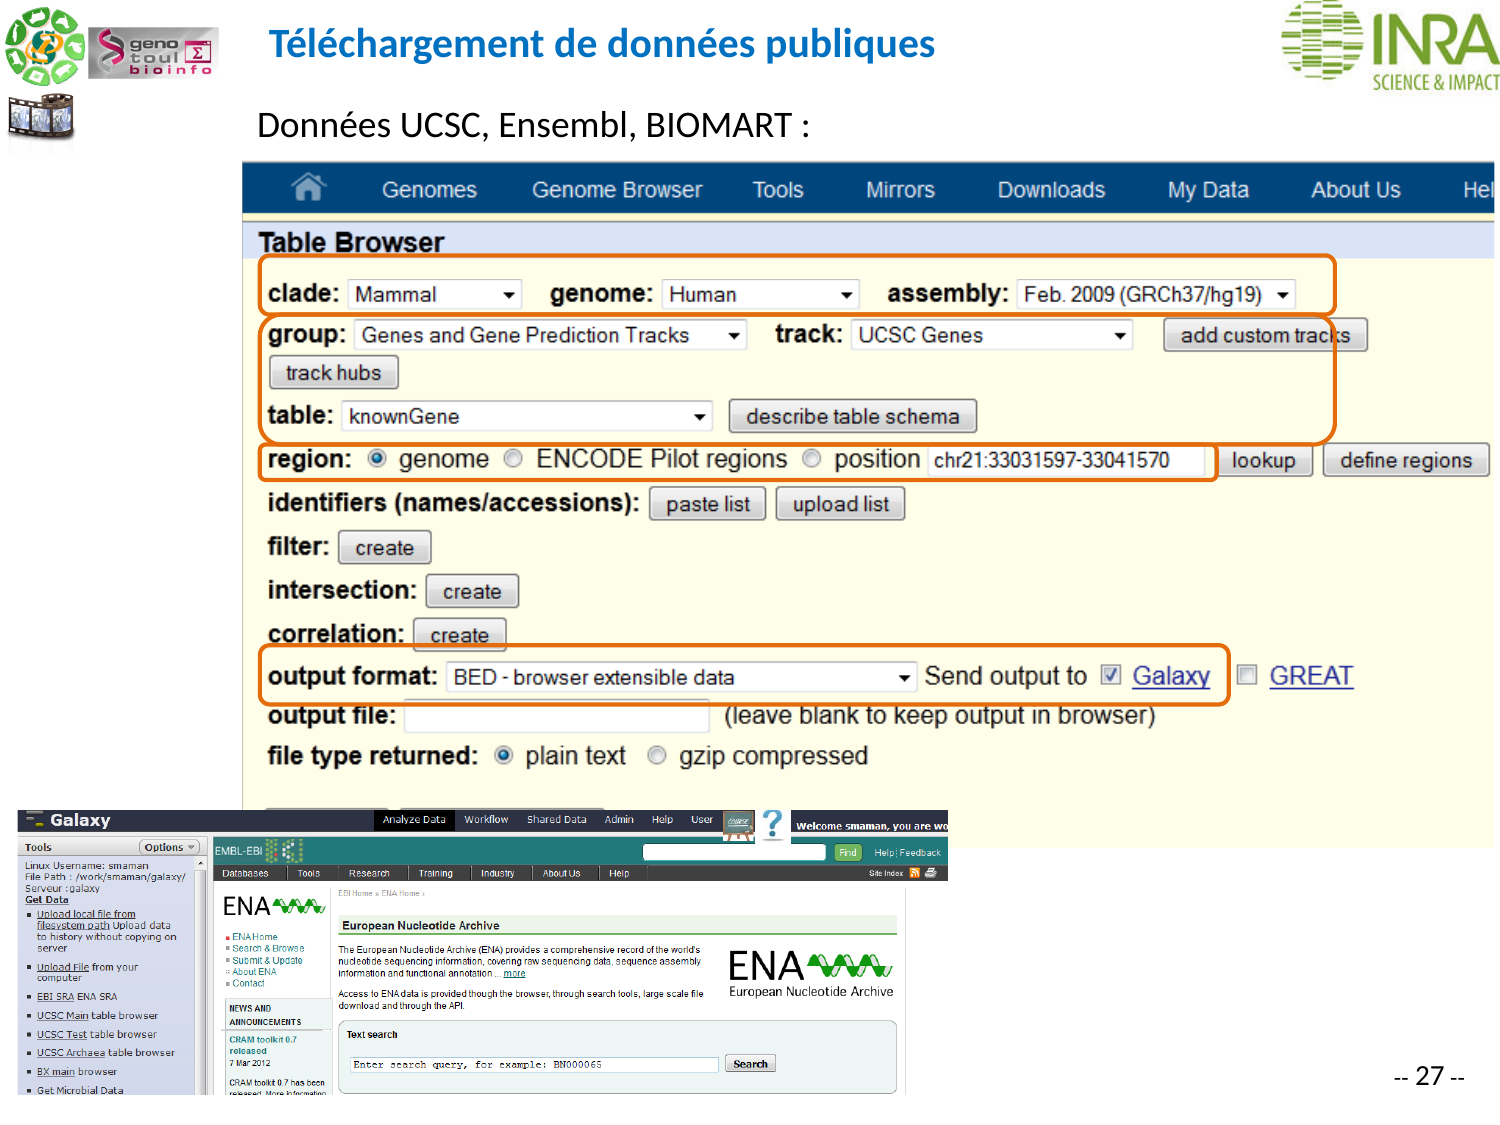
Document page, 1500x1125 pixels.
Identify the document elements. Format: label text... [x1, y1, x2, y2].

picture [5, 7, 85, 86]
picture [17, 160, 1495, 1095]
text_box Téléchargement de données publiques [253, 19, 1270, 86]
picture [5, 89, 77, 161]
picture [88, 27, 219, 79]
text_box Données UCSC, Ensembl, BIOMART : [242, 102, 1500, 155]
picture [1281, 0, 1500, 102]
